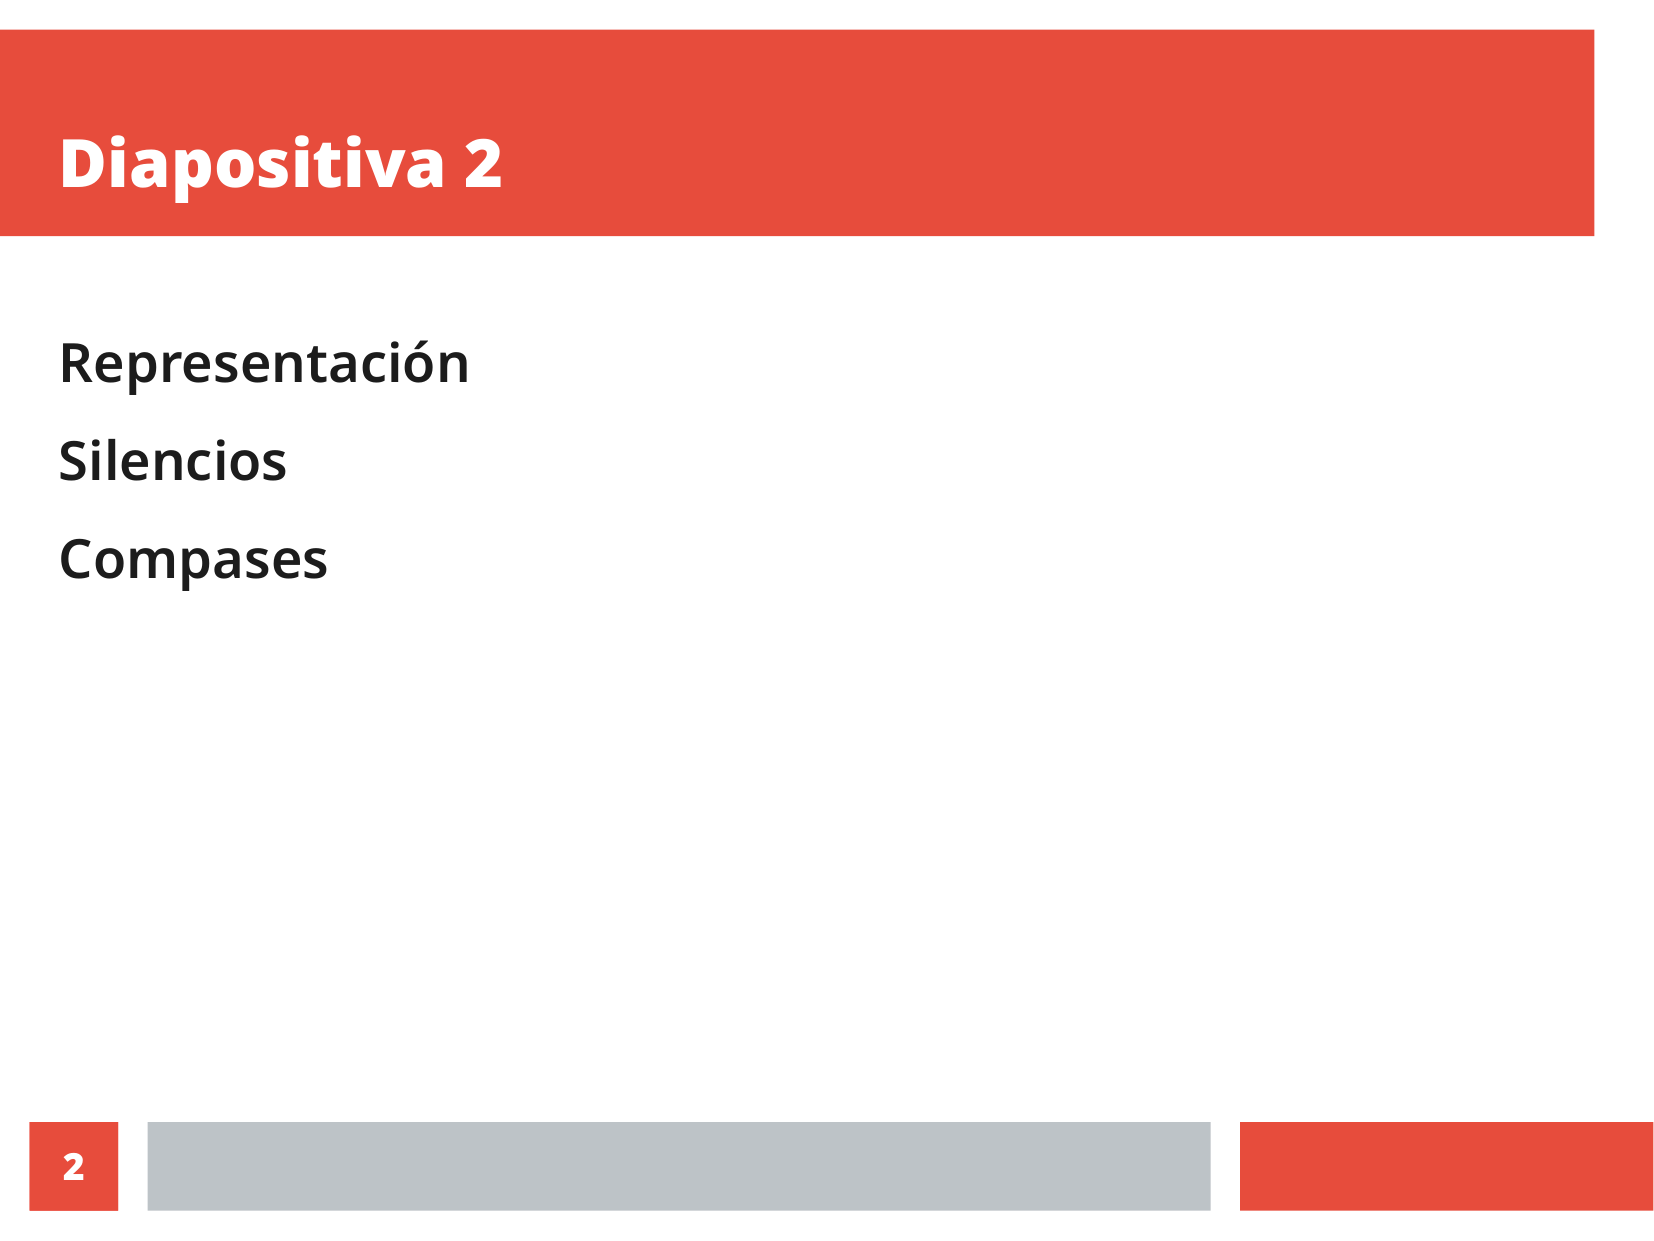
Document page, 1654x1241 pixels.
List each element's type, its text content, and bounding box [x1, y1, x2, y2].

list Representación Silencios Compases [59, 324, 1565, 1093]
title Diapositiva 2 [59, 59, 1595, 207]
